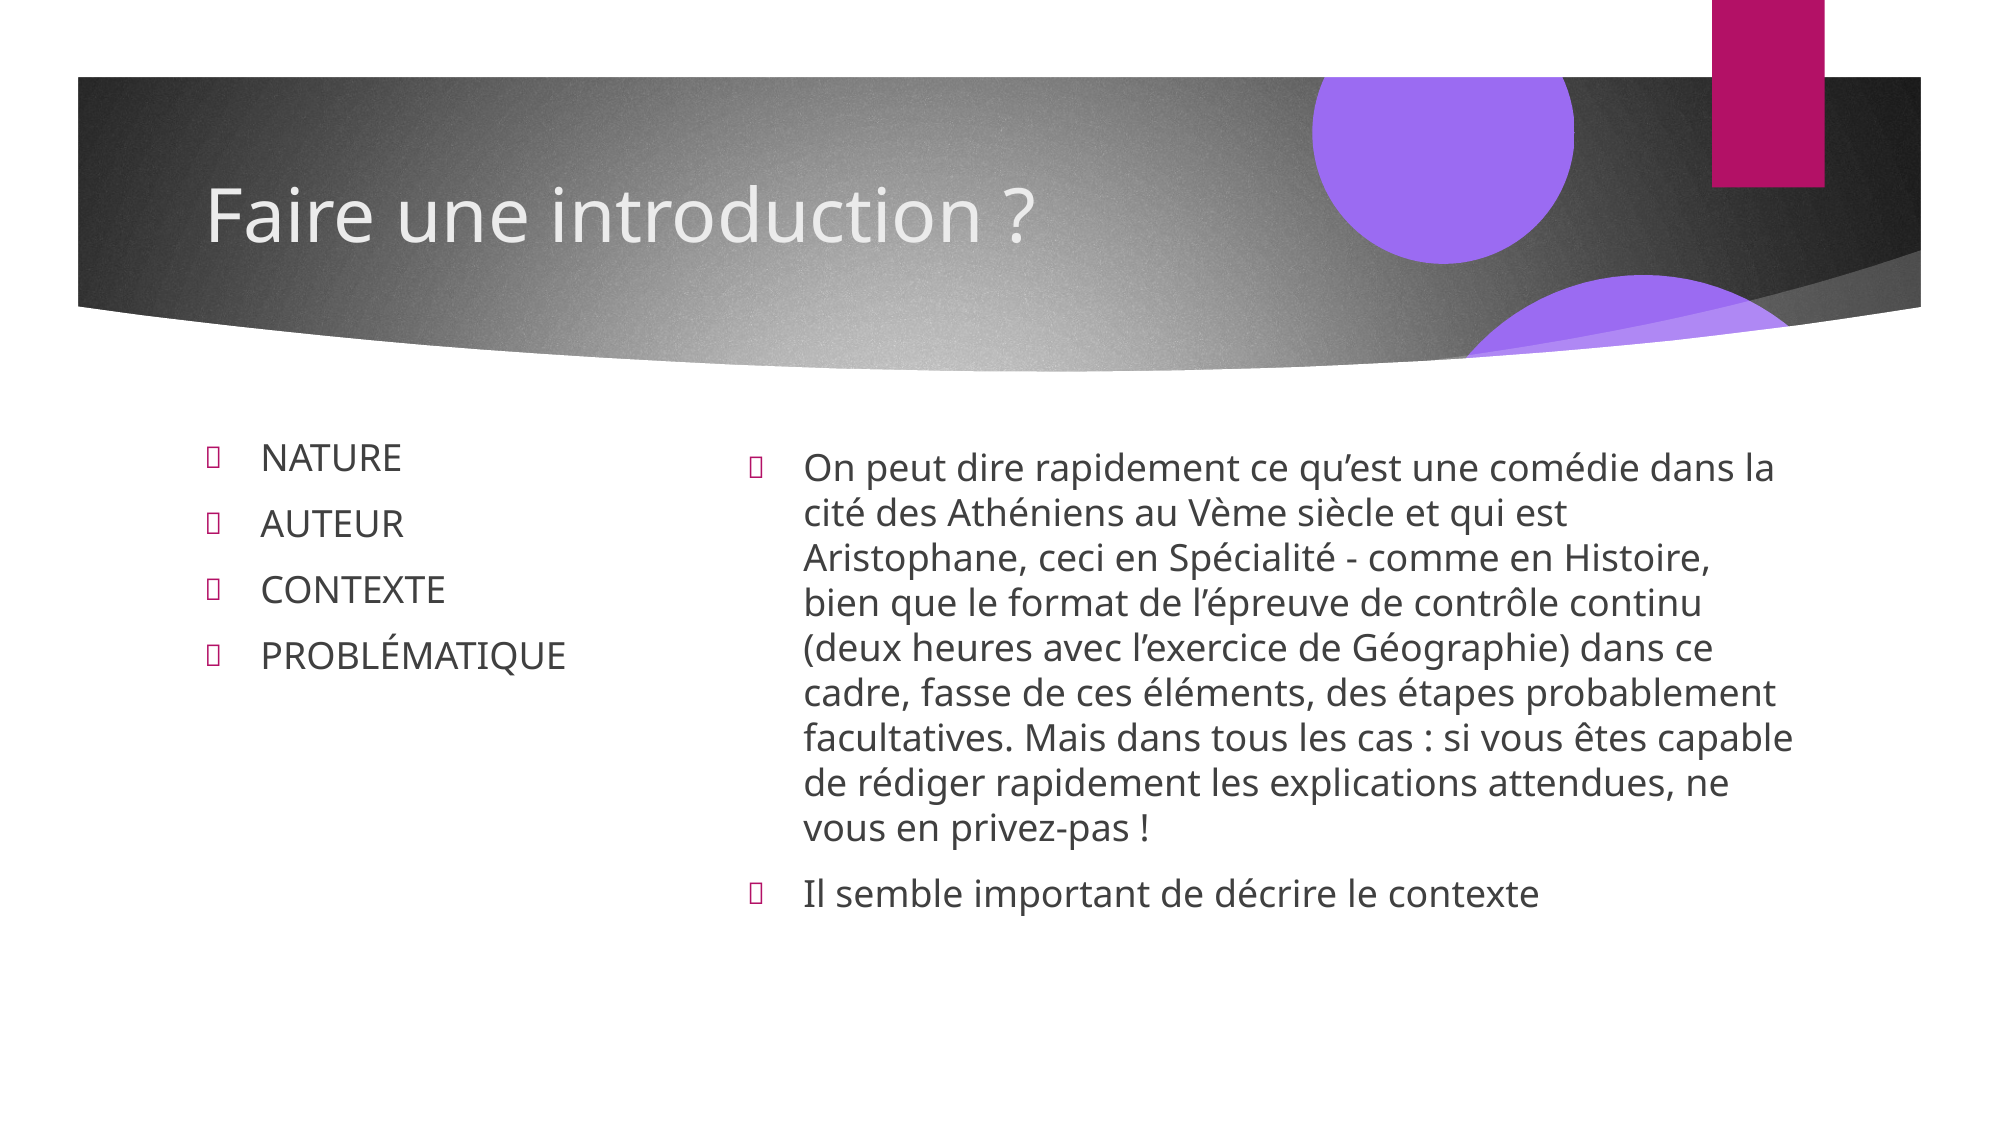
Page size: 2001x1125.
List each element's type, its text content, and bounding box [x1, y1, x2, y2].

picture [1564, 78, 1920, 300]
list On peut dire rapidement ce qu’est une comédie dans la cité des Athéniens au Vème siècle et qui est Aristophane, ceci en Spécialité - comme en Histoire, bien que le format de l’épreuve de contrôle continu (deux heures avec l’exercice de Géographie) dans ce cadre, fasse de ces éléments, des étapes probablement facultatives. Mais dans tous les cas : si vous êtes capable de rédiger rapidement les explications attendues, ne vous en privez-pas ! Il semble important de décrire le contexte [732, 437, 1810, 1080]
picture [79, 78, 1613, 371]
title Faire une introduction ? [189, 159, 1627, 276]
list NATURE AUTEUR CONTEXTE PROBLÉMATIQUE [189, 427, 981, 988]
